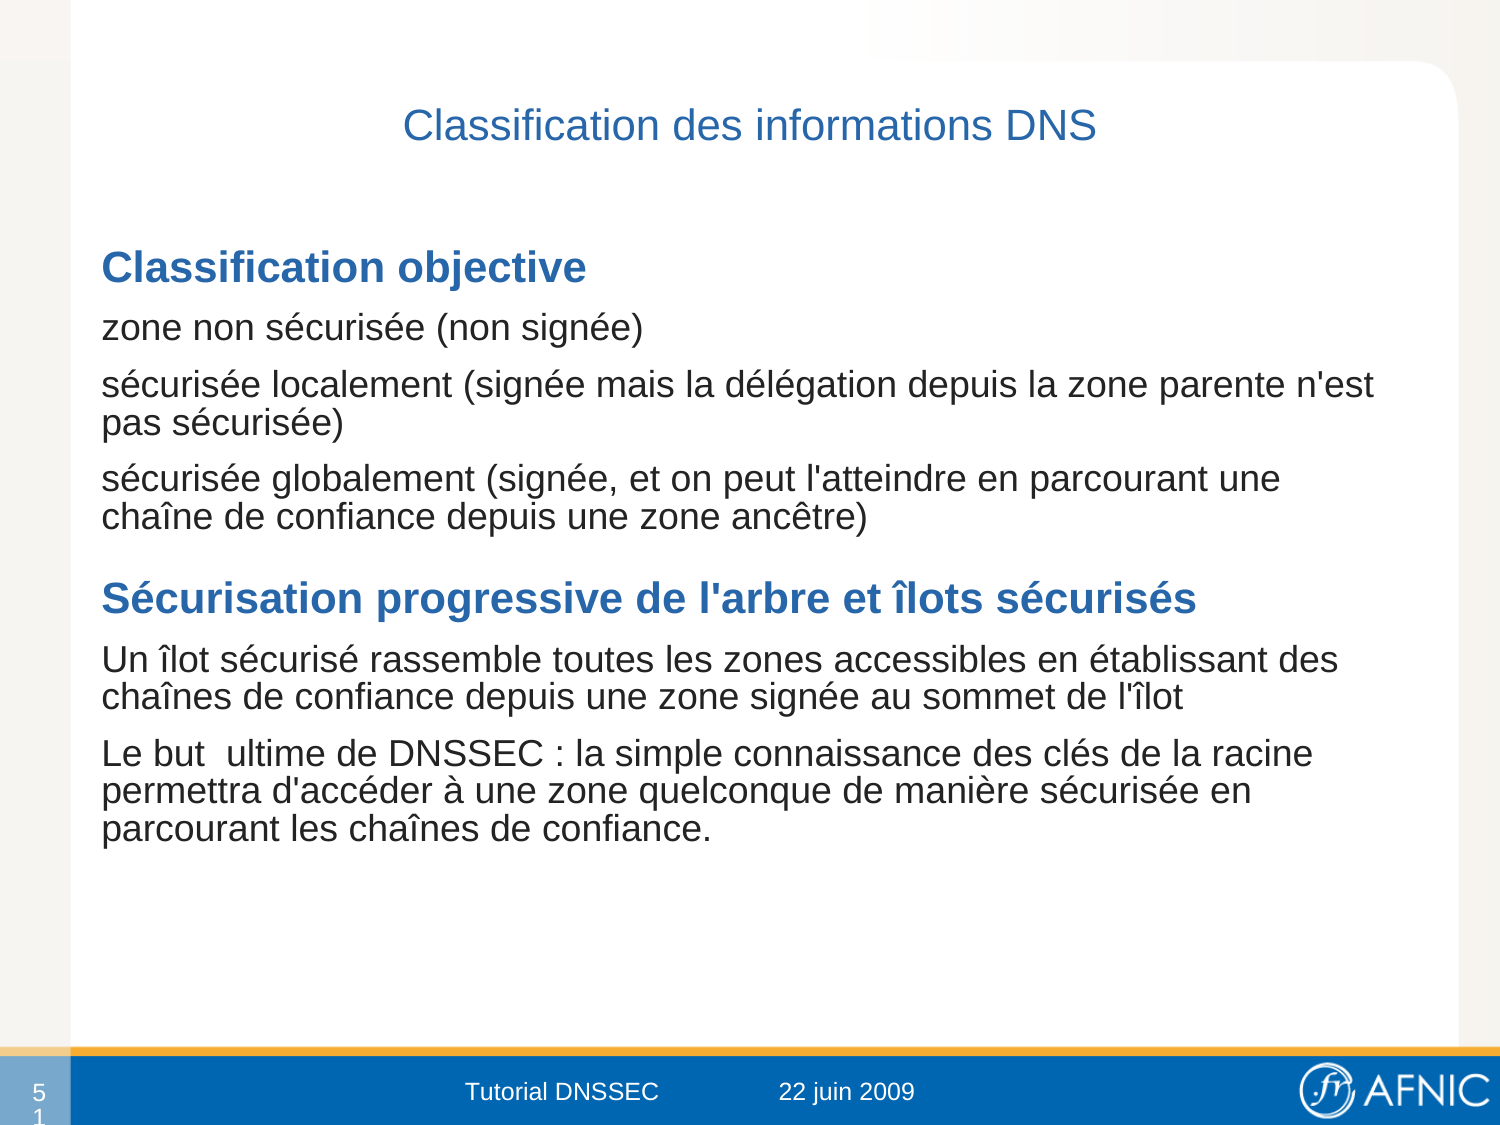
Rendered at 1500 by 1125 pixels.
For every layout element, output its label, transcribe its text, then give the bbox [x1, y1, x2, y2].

list Classification objective zone non sécurisée (non signée) sécurisée localement (signée mais la délégation depuis la zone parente n'est pas sécurisée) sécurisée globalement (signée, et on peut l'atteindre en parcourant une chaîne de confiance depuis une zone ancêtre) Sécurisation progressive de l'arbre et îlots sécurisés Un îlot sécurisé rassemble toutes les zones accessibles en établissant des chaînes de confiance depuis une zone signée au sommet de l'îlot Le but ultime de DNSSEC : la simple connaissance des clés de la racine permettra d'accéder à une zone quelconque de manière sécurisée en parcourant les chaînes de confiance. [101, 234, 1382, 1015]
picture [0, 0, 1500, 1125]
title Classification des informations DNS [110, 28, 1391, 217]
